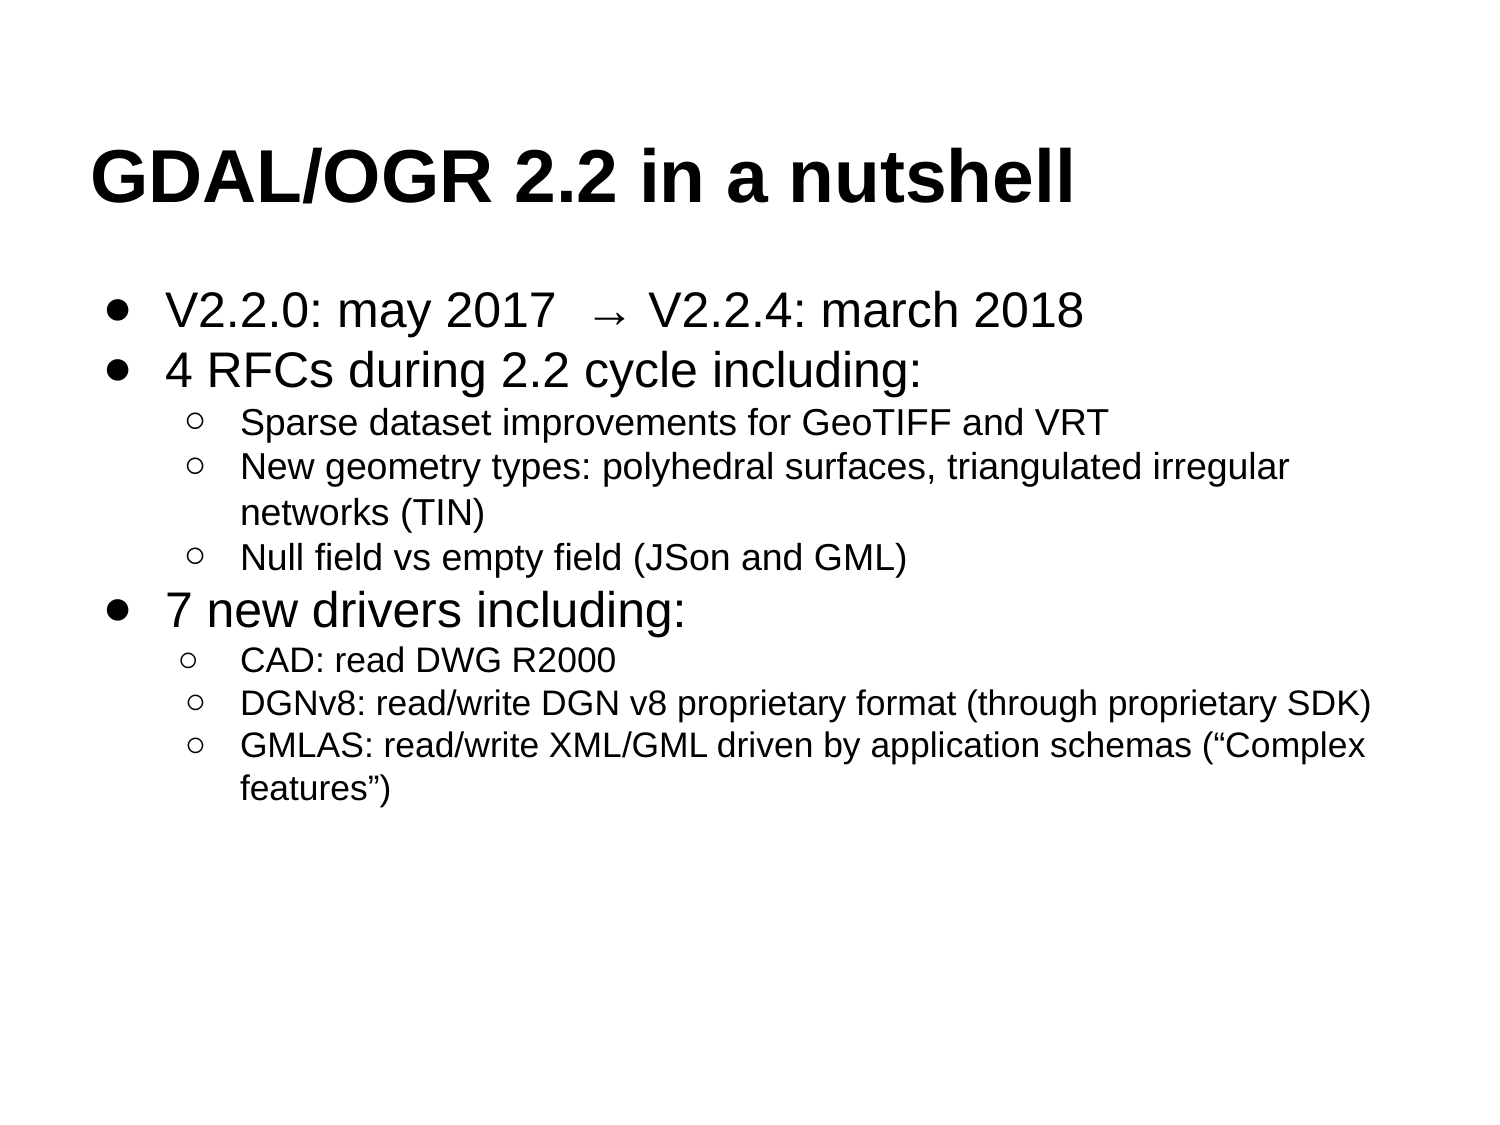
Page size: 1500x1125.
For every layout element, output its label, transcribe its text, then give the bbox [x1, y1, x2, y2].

title GDAL/OGR 2.2 in a nutshell [75, 45, 1425, 233]
list V2.2.0: may 2017 → V2.2.4: march 2018 4 RFCs during 2.2 cycle including: Sparse dataset improvements for GeoTIFF and VRT New geometry types: polyhedral surfaces, triangulated irregular networks (TIN) Null field vs empty field (JSon and GML) 7 new drivers including: CAD: read DWG R2000 DGNv8: read/write DGN v8 proprietary format (through proprietary SDK) GMLAS: read/write XML/GML driven by application schemas (“Complex features”) [75, 262, 1425, 1078]
